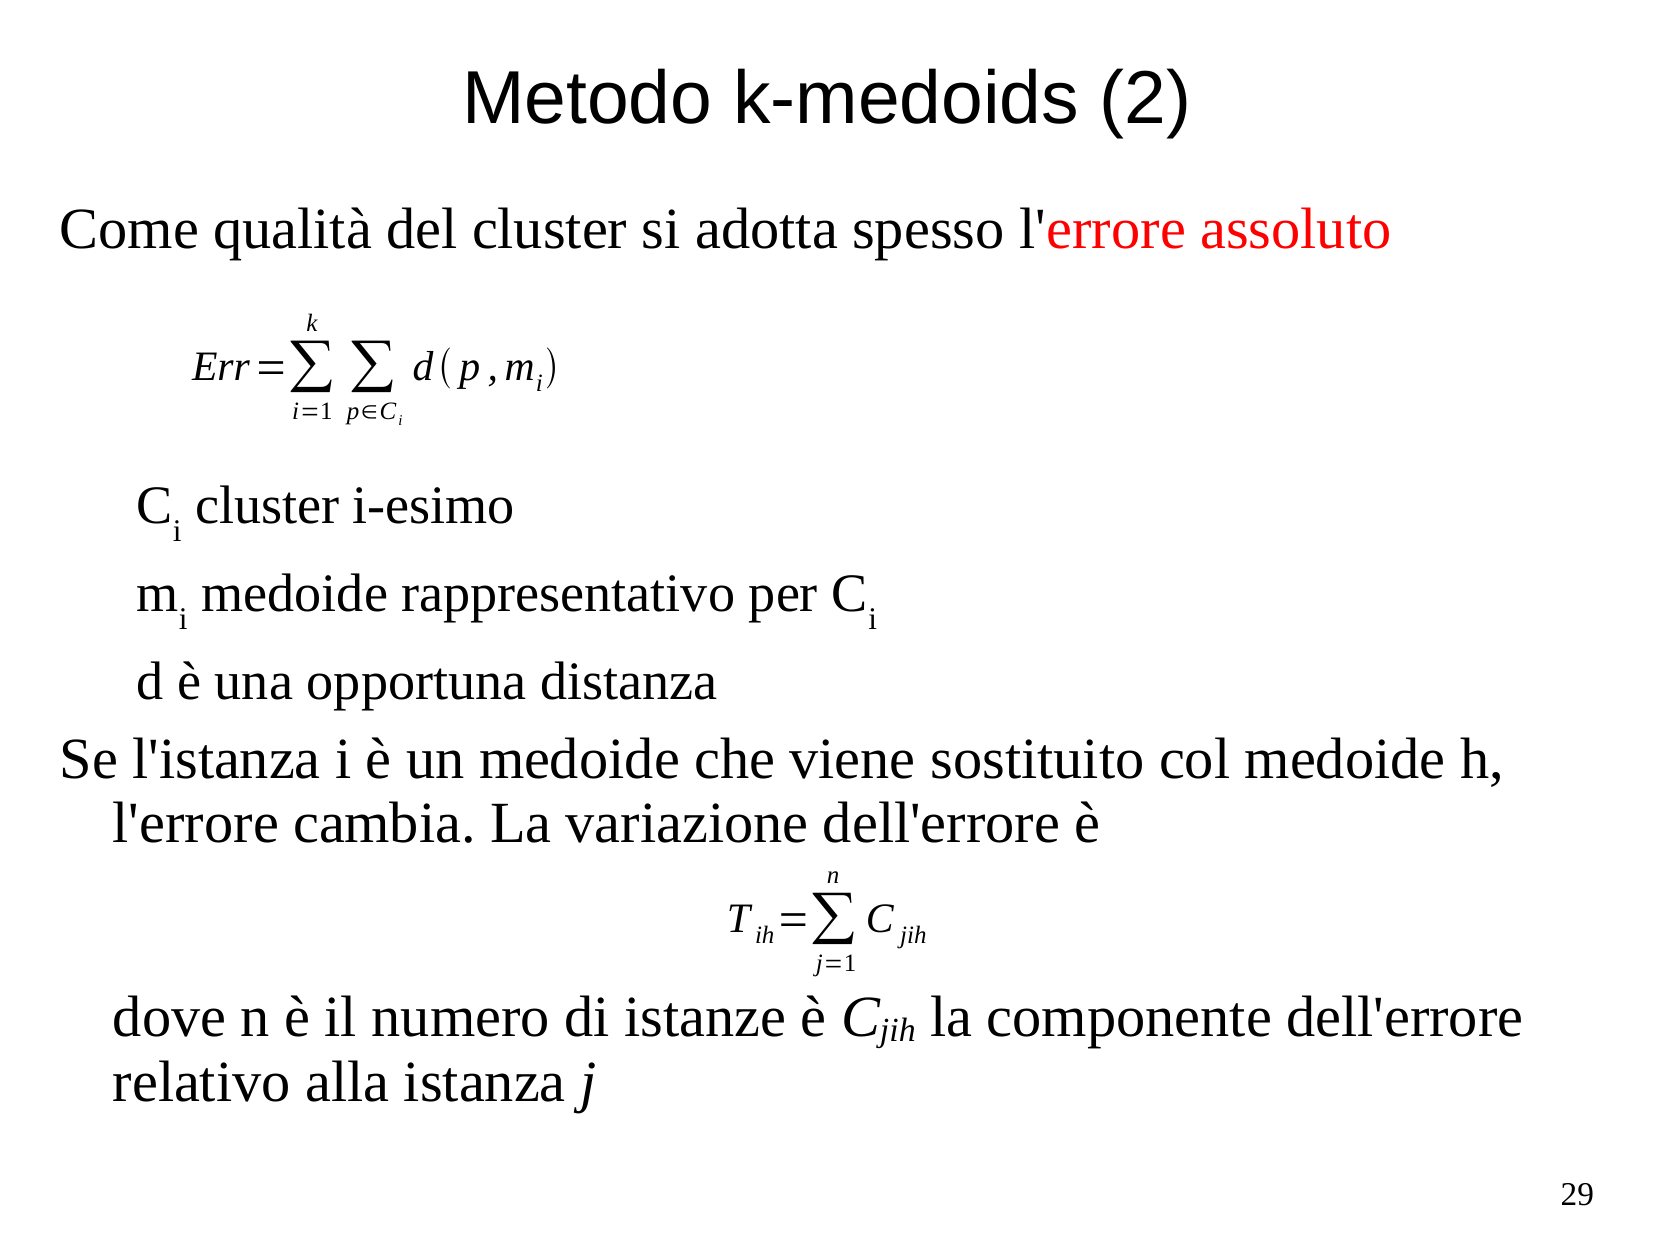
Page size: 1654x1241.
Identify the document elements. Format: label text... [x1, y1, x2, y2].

chart [720, 859, 934, 978]
chart [184, 307, 565, 430]
list Come qualità del cluster si adotta spesso l'errore assoluto Ci cluster i-esimo mi medoide rappresentativo per Ci d è una opportuna distanza Se l'istanza i è un medoide che viene sostituito col medoide h, l'errore cambia. La variazione dell'errore è dove n è il numero di istanze è Cjih la componente dell'errore relativo alla istanza j [42, 196, 1612, 1198]
title Metodo k-medoids (2) [37, 30, 1617, 166]
